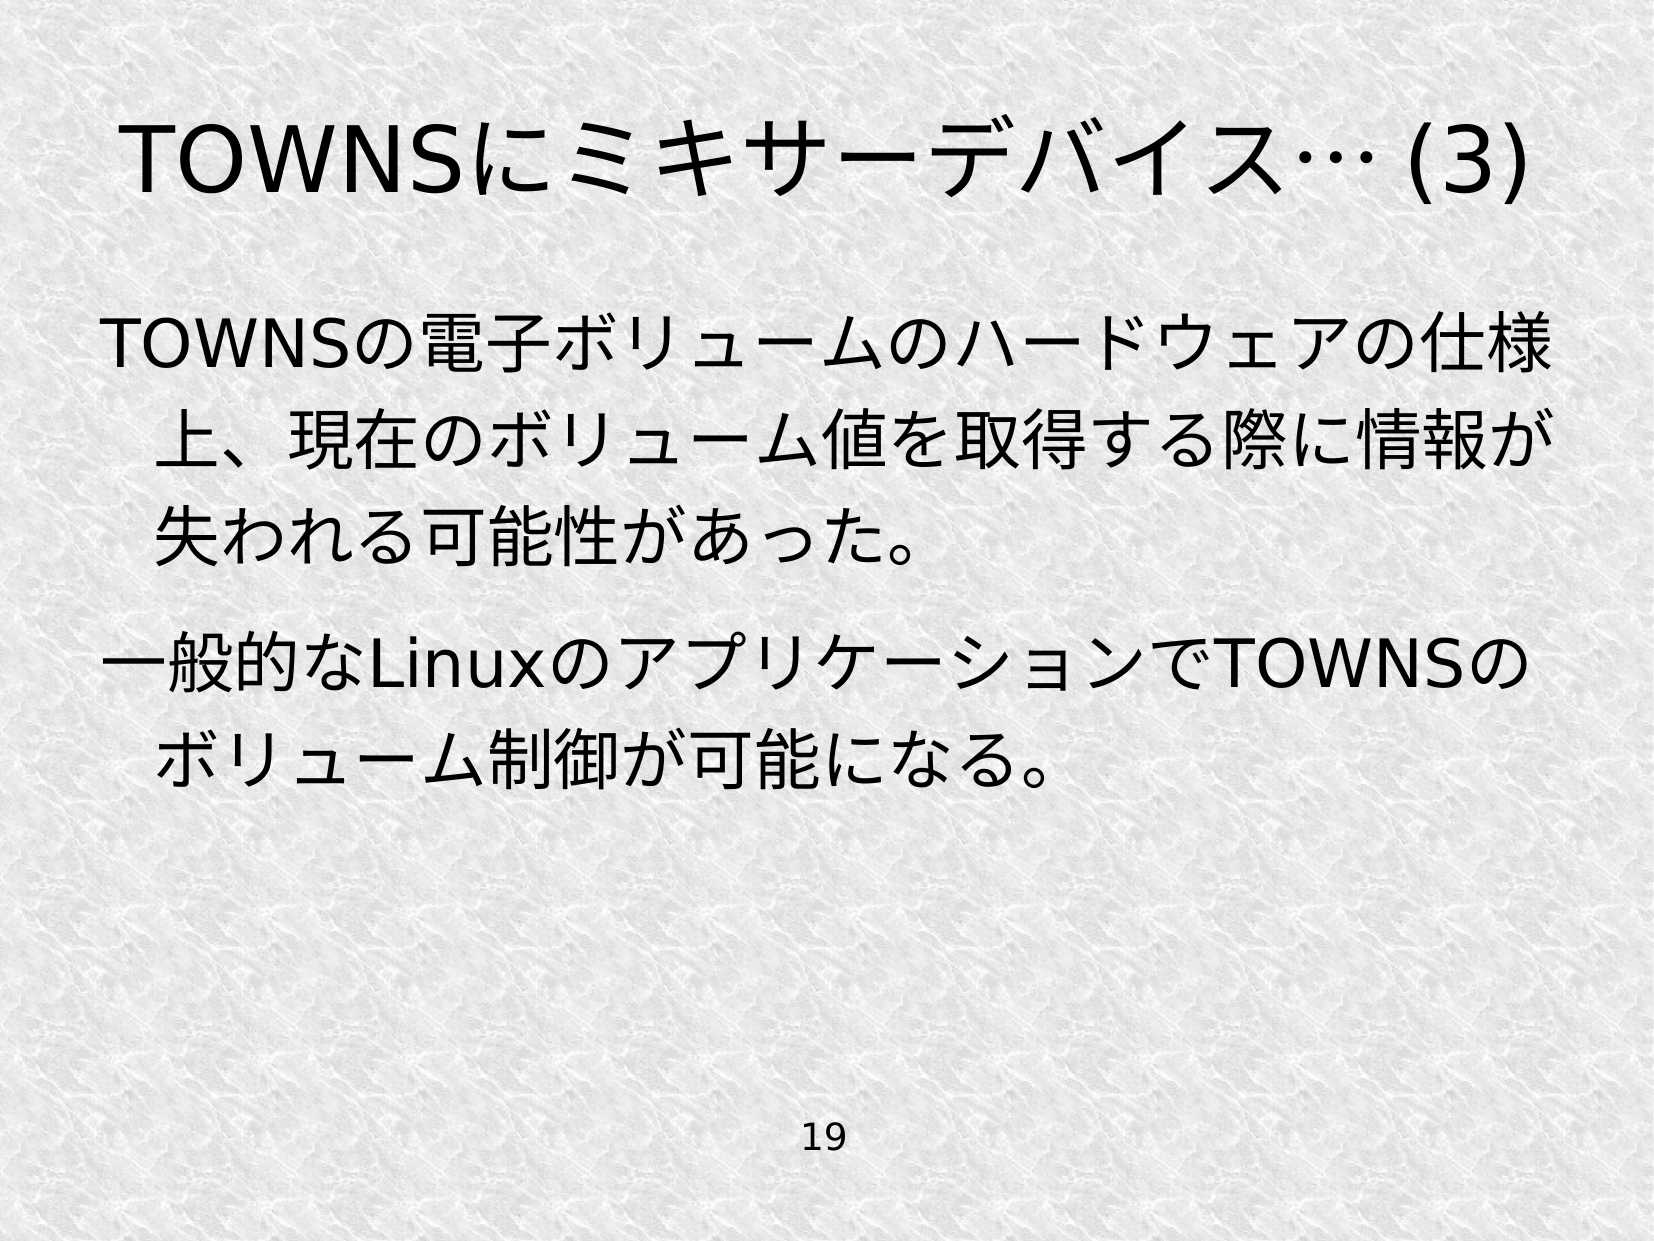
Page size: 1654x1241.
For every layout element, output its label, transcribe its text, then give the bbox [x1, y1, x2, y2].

title TOWNSにミキサーデバイス… (3) [82, 49, 1571, 257]
text_box <番号> [752, 1108, 895, 1182]
list TOWNSの電子ボリュームのハードウェアの仕様上、現在のボリューム値を取得する際に情報が失われる可能性があった。 一般的なLinuxのアプリケーションでTOWNSのボリューム制御が可能になる。 [82, 290, 1571, 1109]
picture [0, 0, 1654, 1241]
